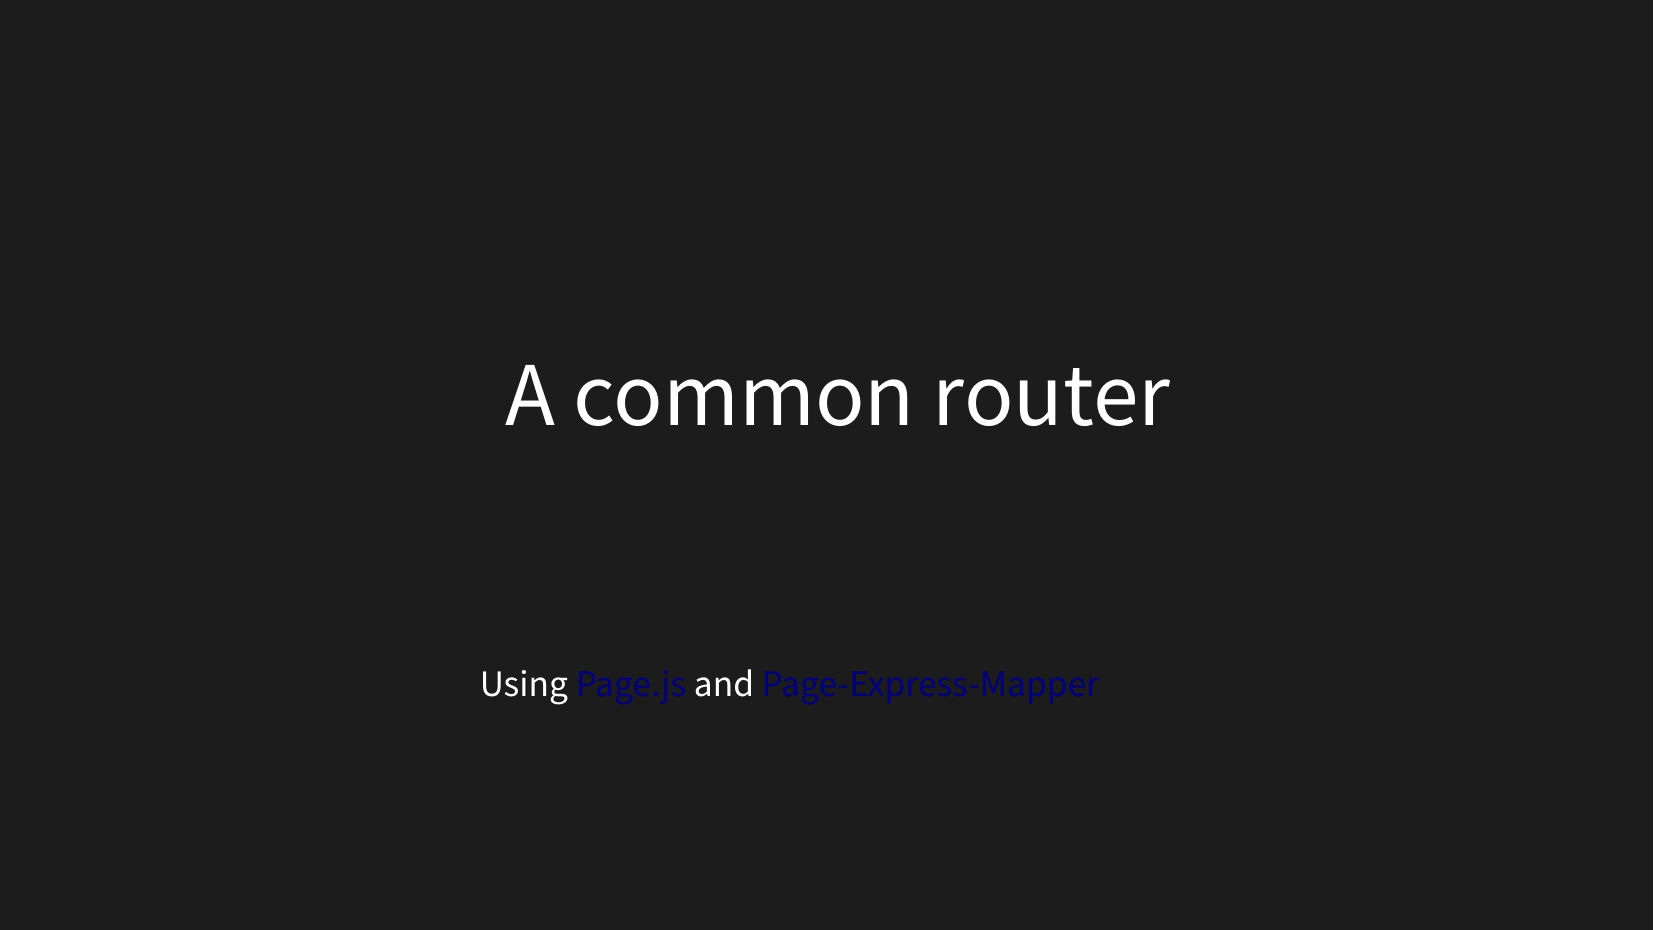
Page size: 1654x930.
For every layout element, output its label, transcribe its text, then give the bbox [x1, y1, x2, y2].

text_box Using Page.js and Page-Express-Mapper [465, 645, 1276, 715]
title A common router [11, 219, 1653, 566]
